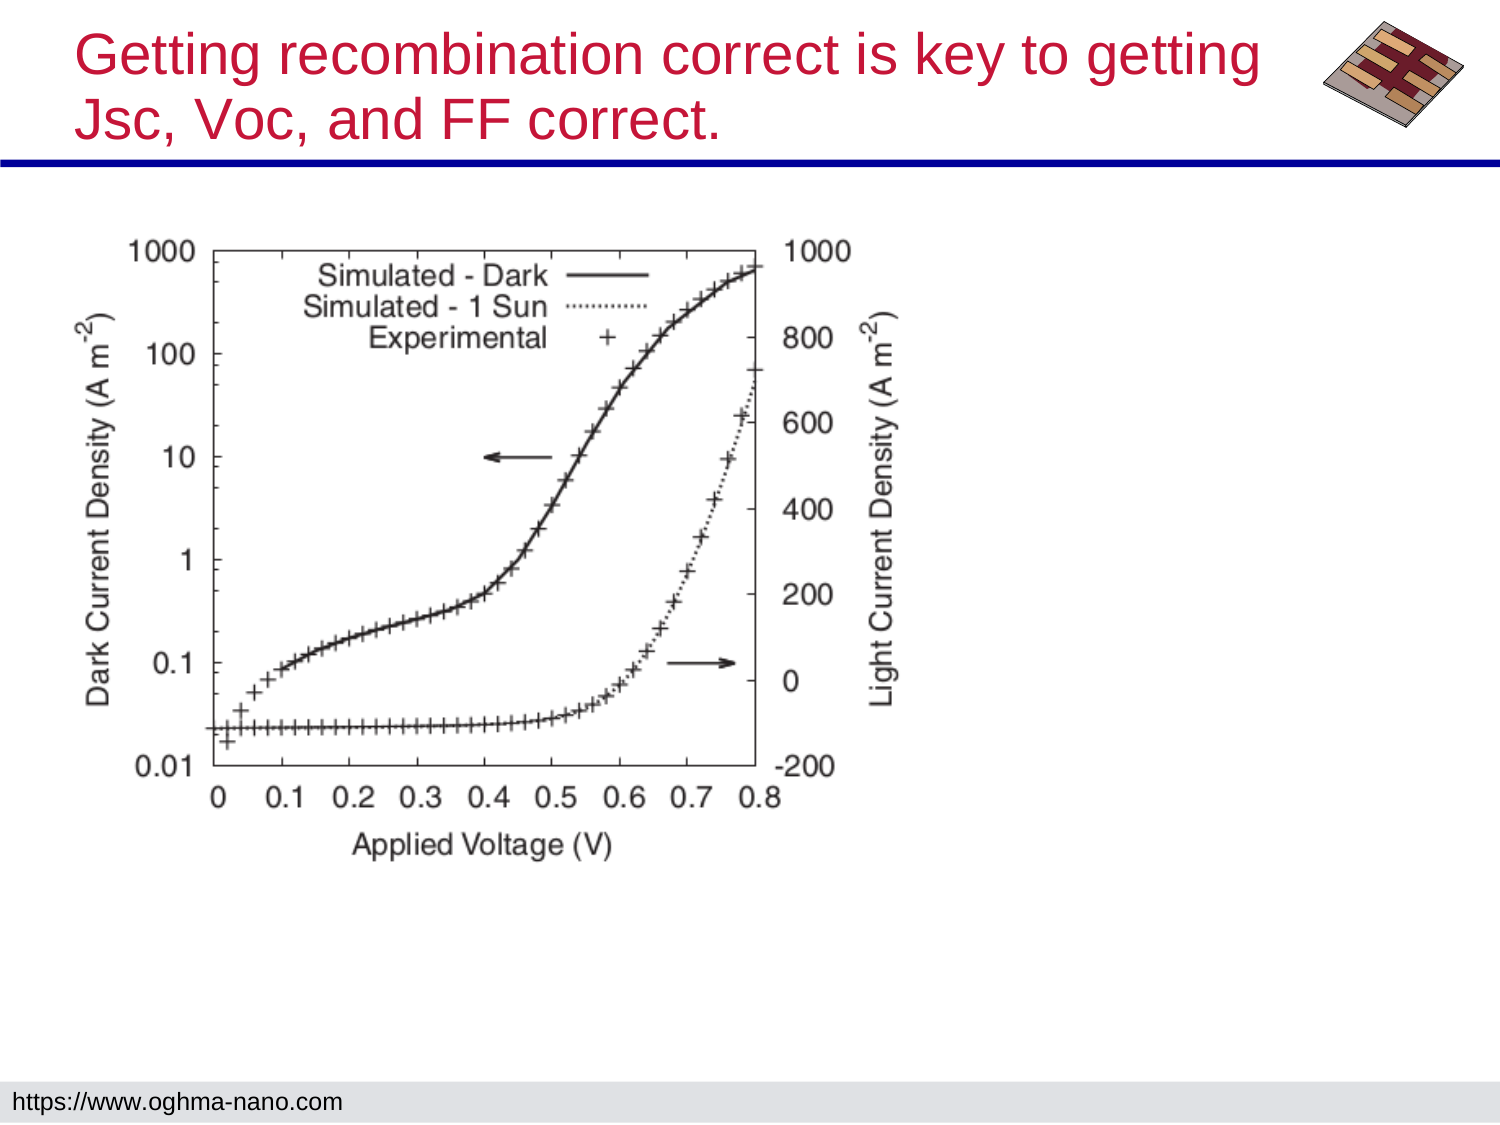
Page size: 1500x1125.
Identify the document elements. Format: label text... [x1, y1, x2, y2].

title Getting recombination correct is key to getting Jsc, Voc, and FF correct. [59, 14, 1297, 160]
picture [58, 225, 907, 878]
